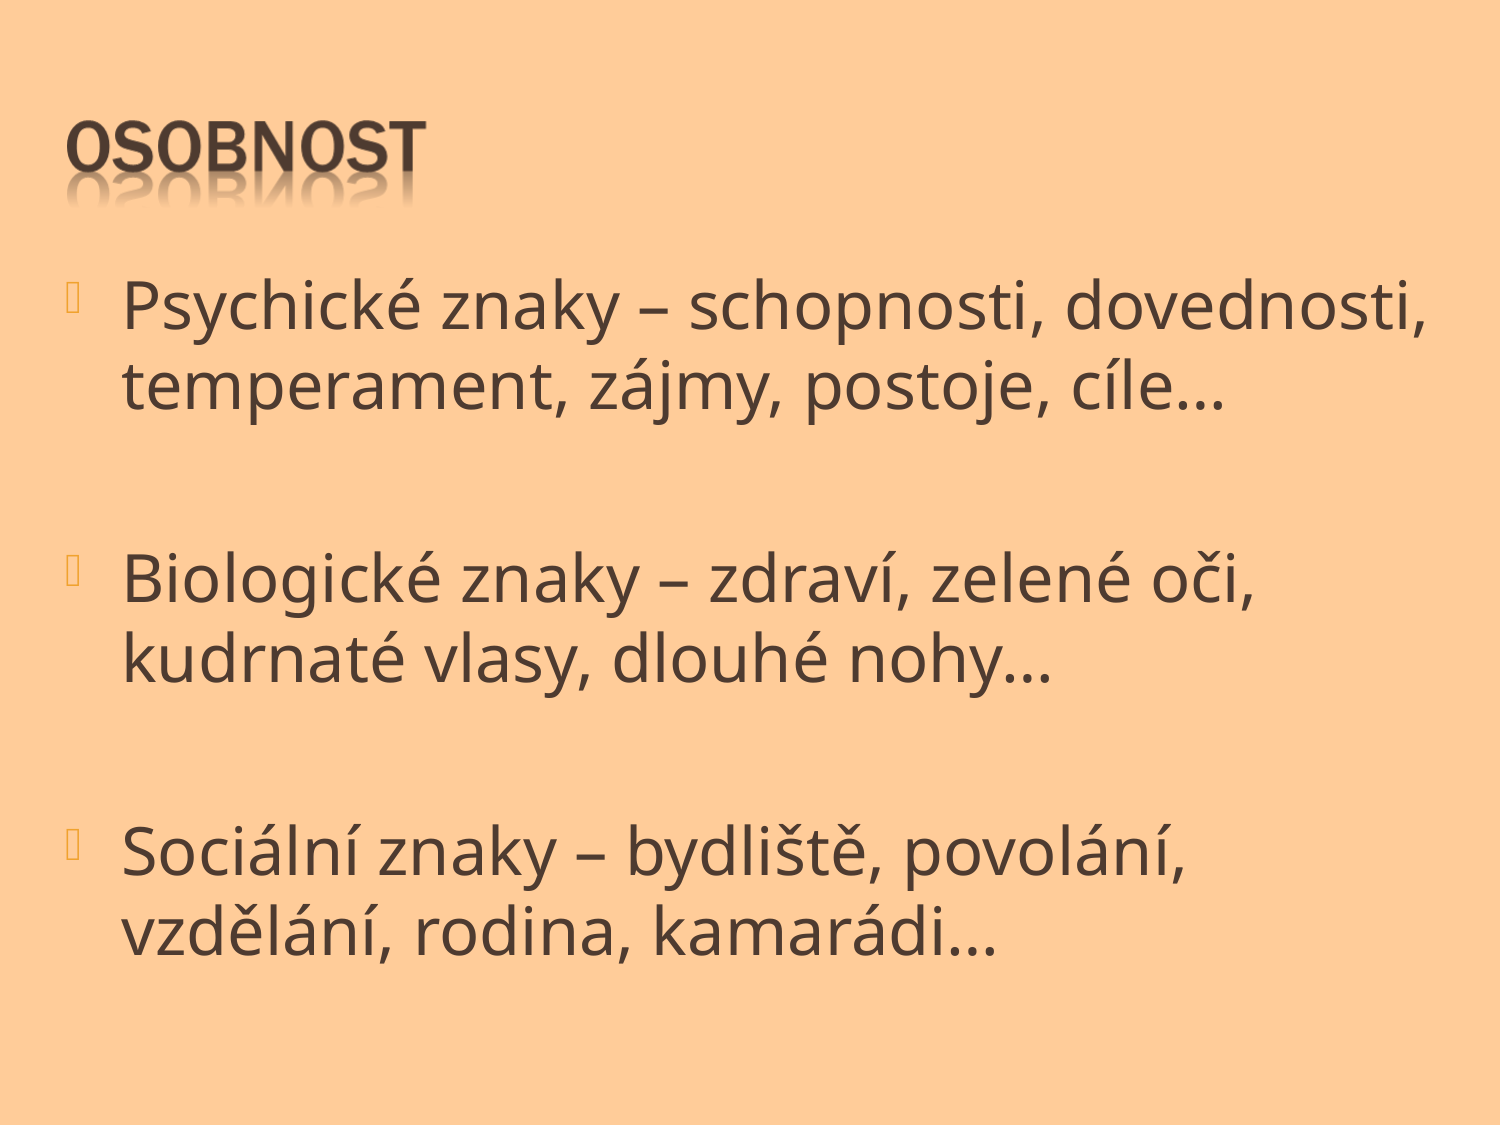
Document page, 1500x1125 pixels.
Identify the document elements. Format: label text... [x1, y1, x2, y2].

list Psychické znaky – schopnosti, dovednosti, temperament, zájmy, postoje, cíle… Biologické znaky – zdraví, zelené oči, kudrnaté vlasy, dlouhé nohy… Sociální znaky – bydliště, povolání, vzdělání, rodina, kamarádi… [50, 254, 1476, 998]
text_box [17, 75, 1476, 240]
